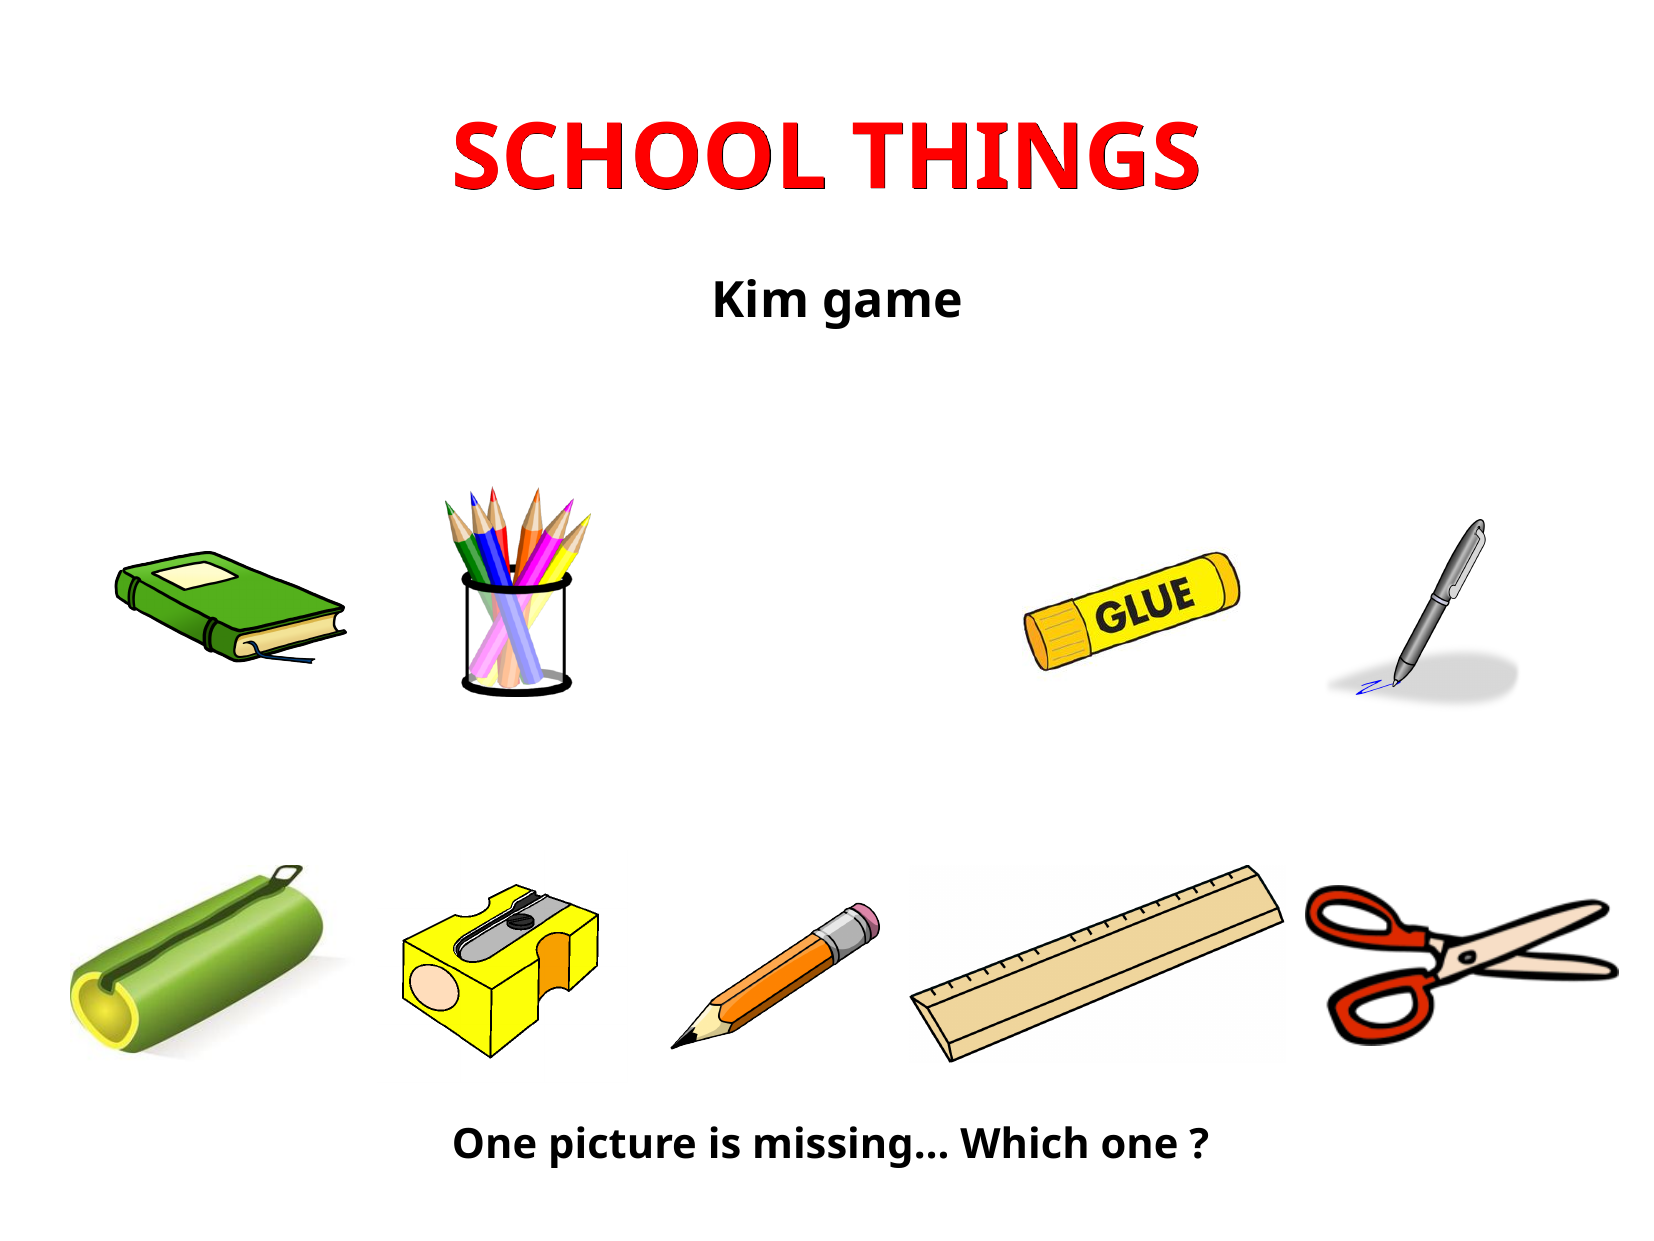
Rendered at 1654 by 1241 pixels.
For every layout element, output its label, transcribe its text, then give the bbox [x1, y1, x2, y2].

picture [1305, 885, 1619, 1046]
picture [661, 890, 889, 1062]
picture [108, 543, 355, 674]
title SCHOOL THINGS [82, 49, 1571, 257]
text_box One picture is missing… Which one ? [437, 1105, 1288, 1205]
picture [377, 850, 628, 1083]
picture [445, 486, 591, 697]
picture [70, 865, 355, 1063]
picture [1022, 502, 1241, 721]
picture [909, 865, 1286, 1063]
text_box Kim game [696, 256, 1111, 334]
picture [1311, 519, 1533, 717]
